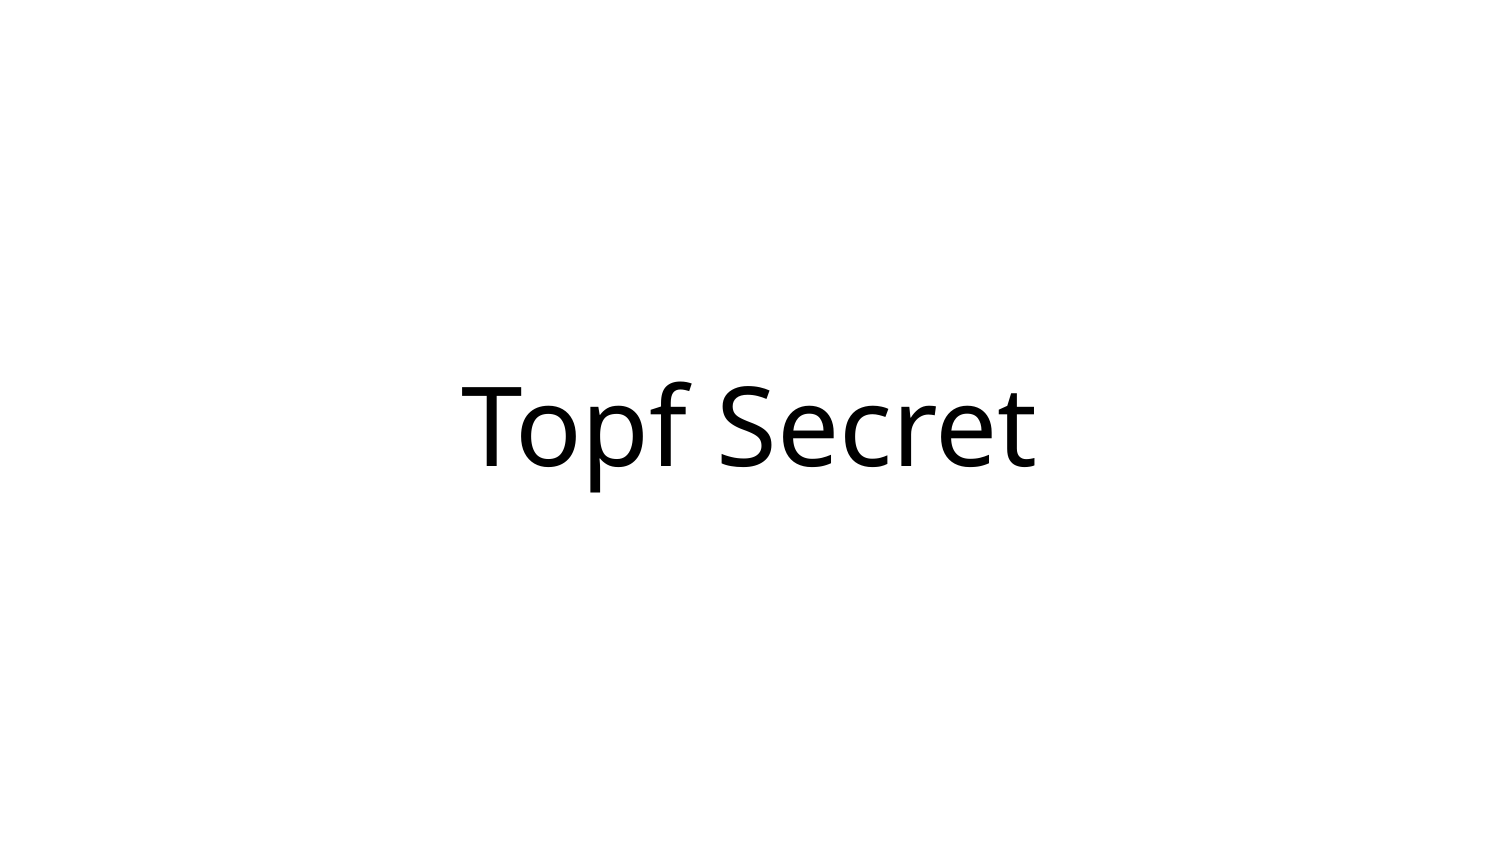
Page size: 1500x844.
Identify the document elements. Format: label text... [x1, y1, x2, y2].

title Topf Secret [112, 331, 1388, 513]
